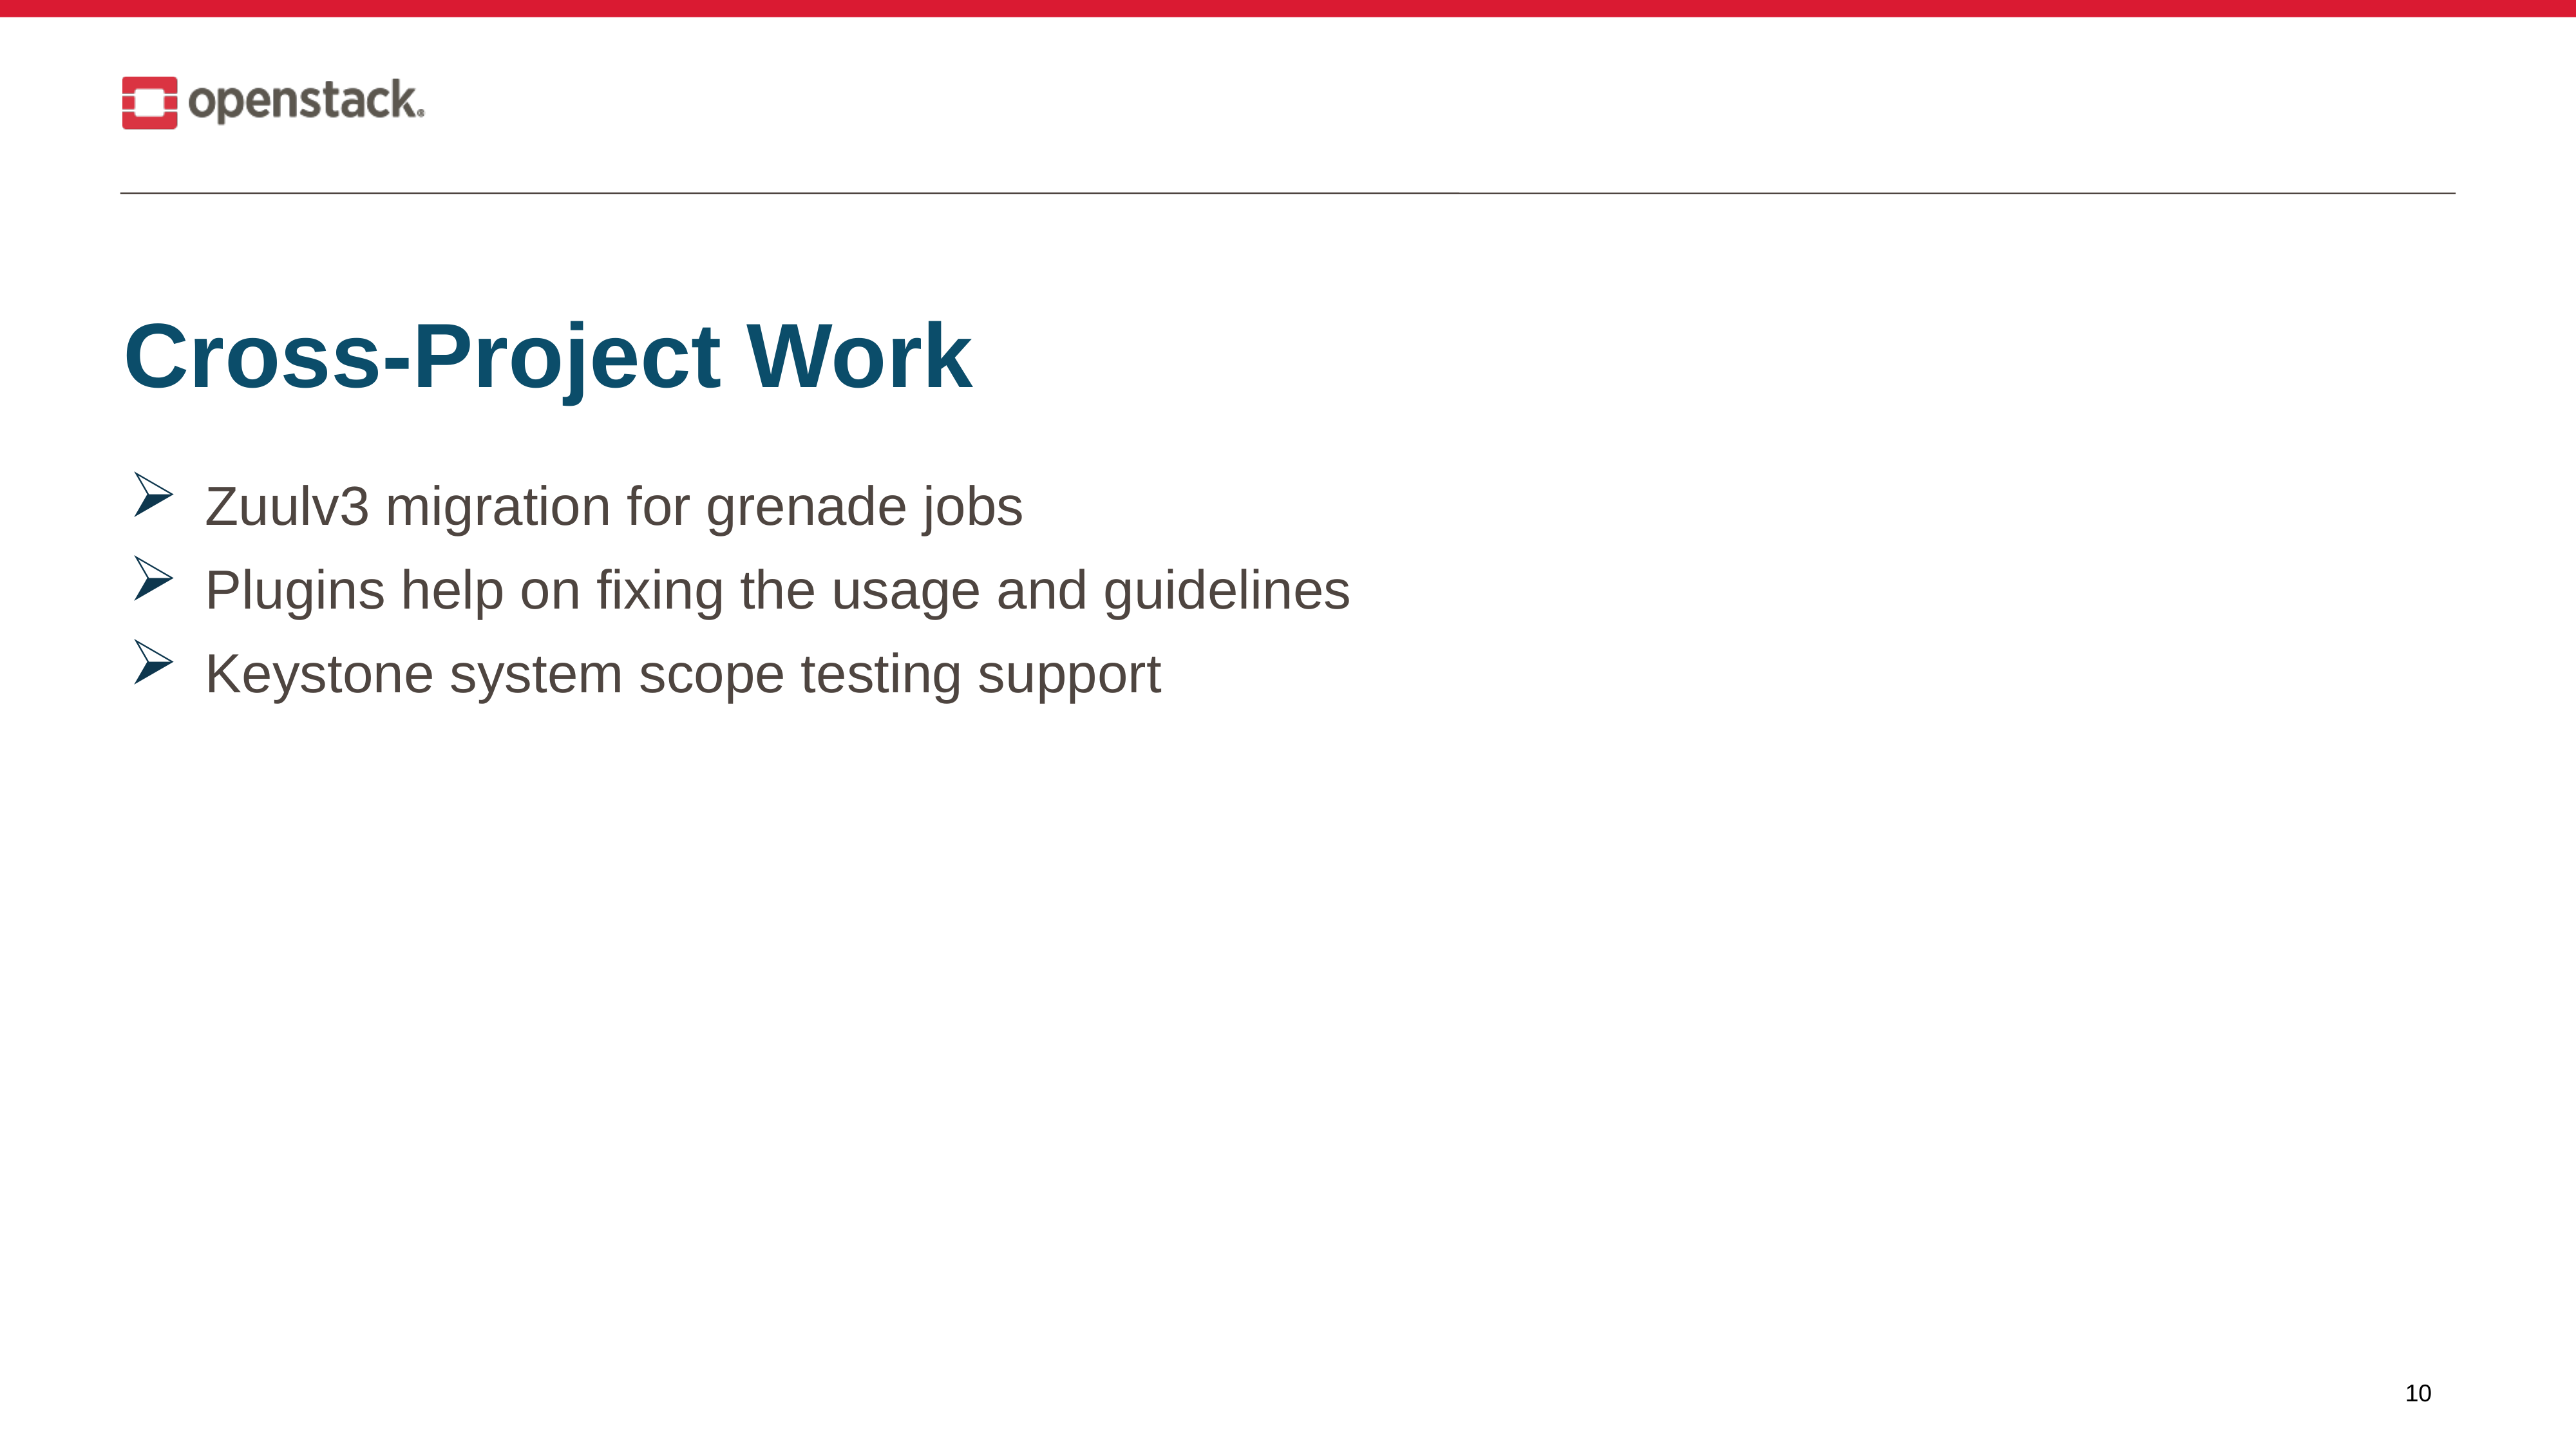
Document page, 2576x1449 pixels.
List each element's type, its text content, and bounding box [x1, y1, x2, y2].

picture [122, 77, 426, 131]
text_box Zuulv3 migration for grenade jobs Plugins help on fixing the usage and guidelines Keystone system scope testing support [123, 477, 1803, 1408]
text_box Cross-Project Work [118, 260, 1198, 411]
